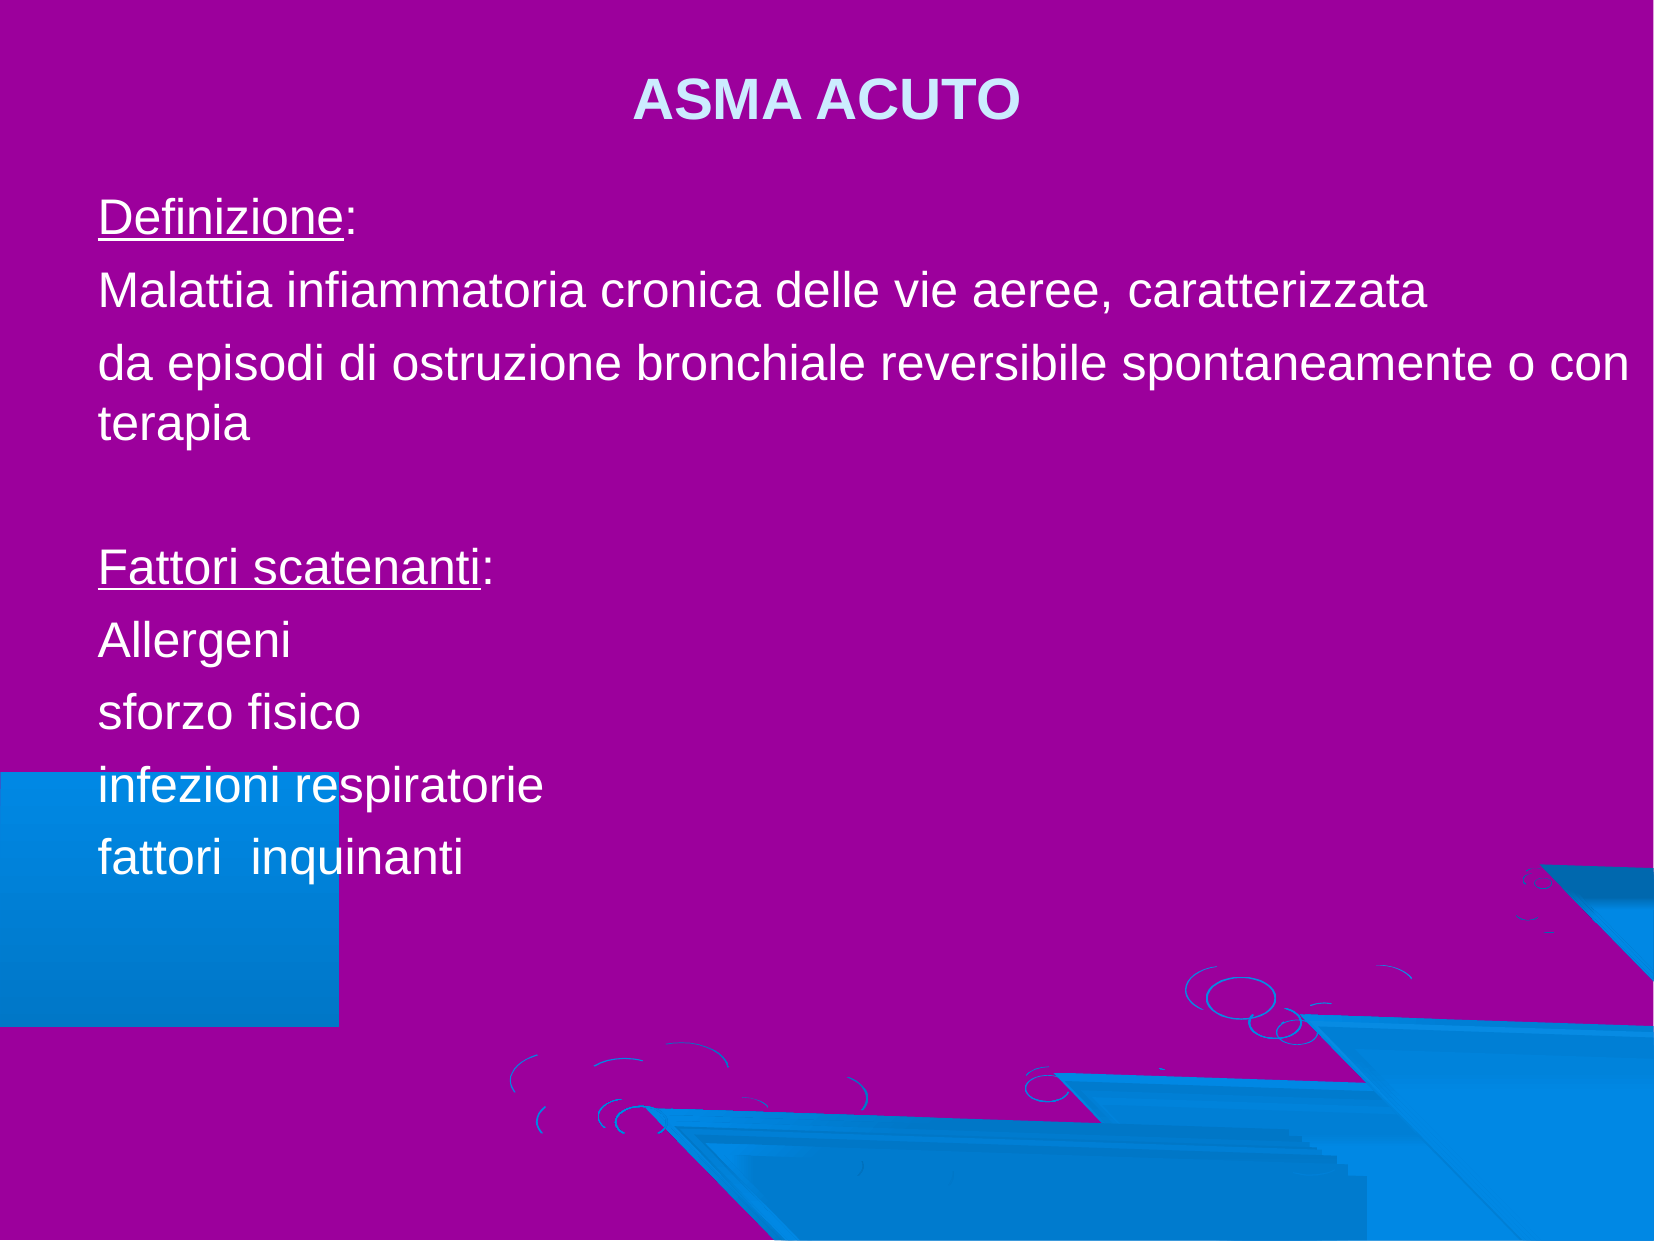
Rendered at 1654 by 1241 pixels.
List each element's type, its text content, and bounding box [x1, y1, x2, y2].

list Definizione: Malattia infiammatoria cronica delle vie aeree, caratterizzata da episodi di ostruzione bronchiale reversibile spontaneamente o con terapia Fattori scatenanti: Allergeni sforzo fisico infezioni respiratorie fattori inquinanti [82, 177, 1654, 1046]
title ASMA ACUTO [82, 0, 1571, 177]
